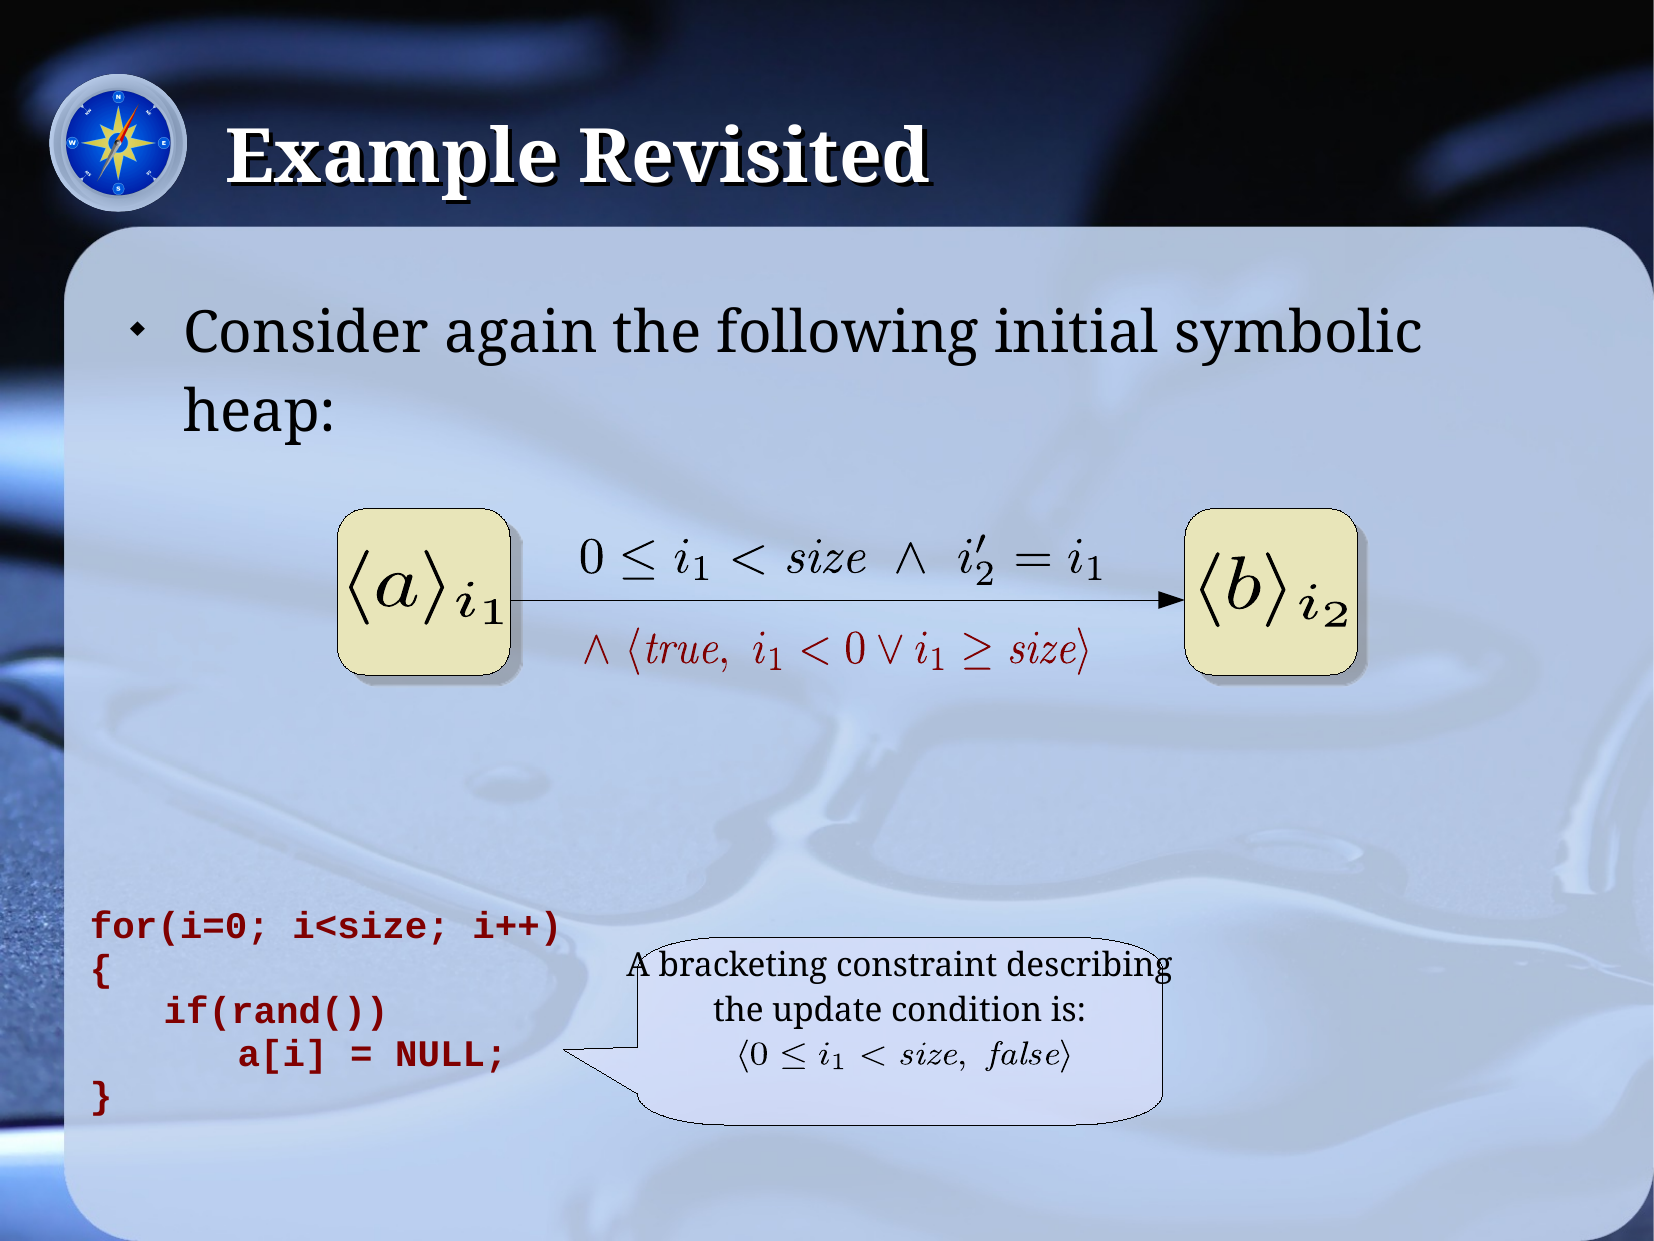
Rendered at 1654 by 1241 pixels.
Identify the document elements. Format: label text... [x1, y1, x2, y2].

title Example Revisited [225, 49, 1571, 257]
text_box [1184, 508, 1358, 676]
list Consider again the following initial symbolic heap: [112, 290, 1571, 1094]
text_box A bracketing constraint describing the update condition is: [563, 937, 1163, 1126]
text_box for(i=0; i<size; i++) { if(rand()) a[i] = NULL; } [75, 900, 611, 1163]
text_box [337, 508, 511, 676]
picture [0, 0, 1654, 1241]
